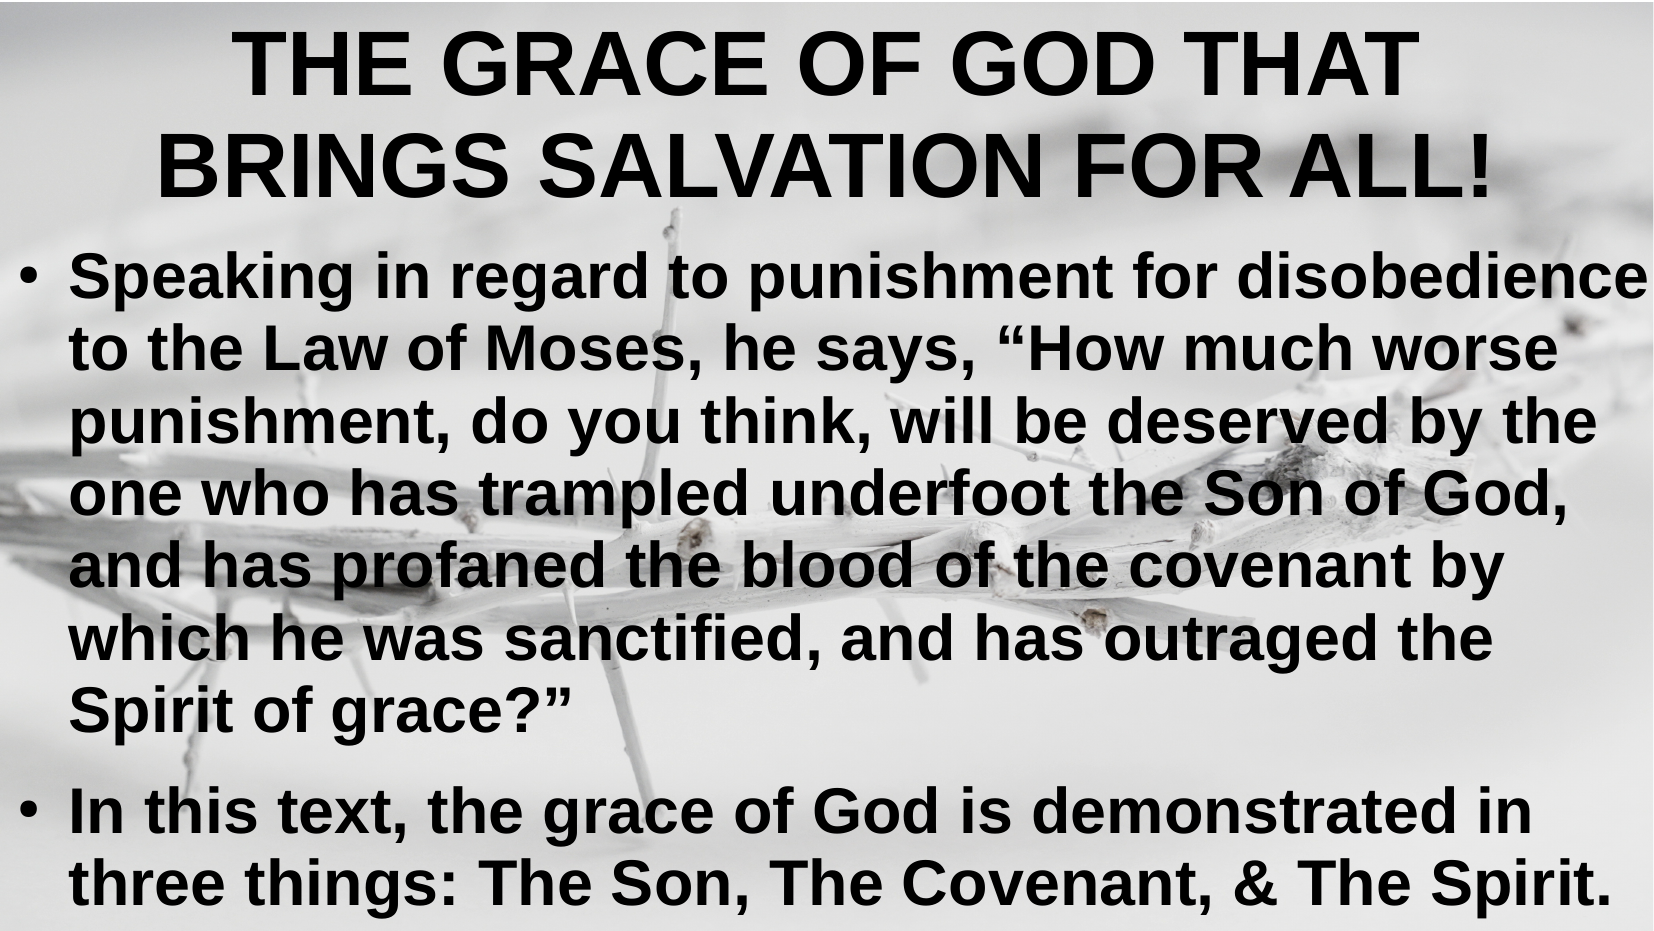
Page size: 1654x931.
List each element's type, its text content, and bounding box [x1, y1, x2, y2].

picture [0, 2, 1654, 240]
title THE GRACE OF GOD THAT BRINGS SALVATION FOR ALL! [82, 12, 1571, 218]
list Speaking in regard to punishment for disobedience to the Law of Moses, he says, “How much worse punishment, do you think, will be deserved by the one who has trampled underfoot the Son of God, and has profaned the blood of the covenant by which he was sanctified, and has outraged the Spirit of grace?” In this text, the grace of God is demonstrated in three things: The Son, The Covenant, & The Spirit. [0, 240, 1654, 931]
